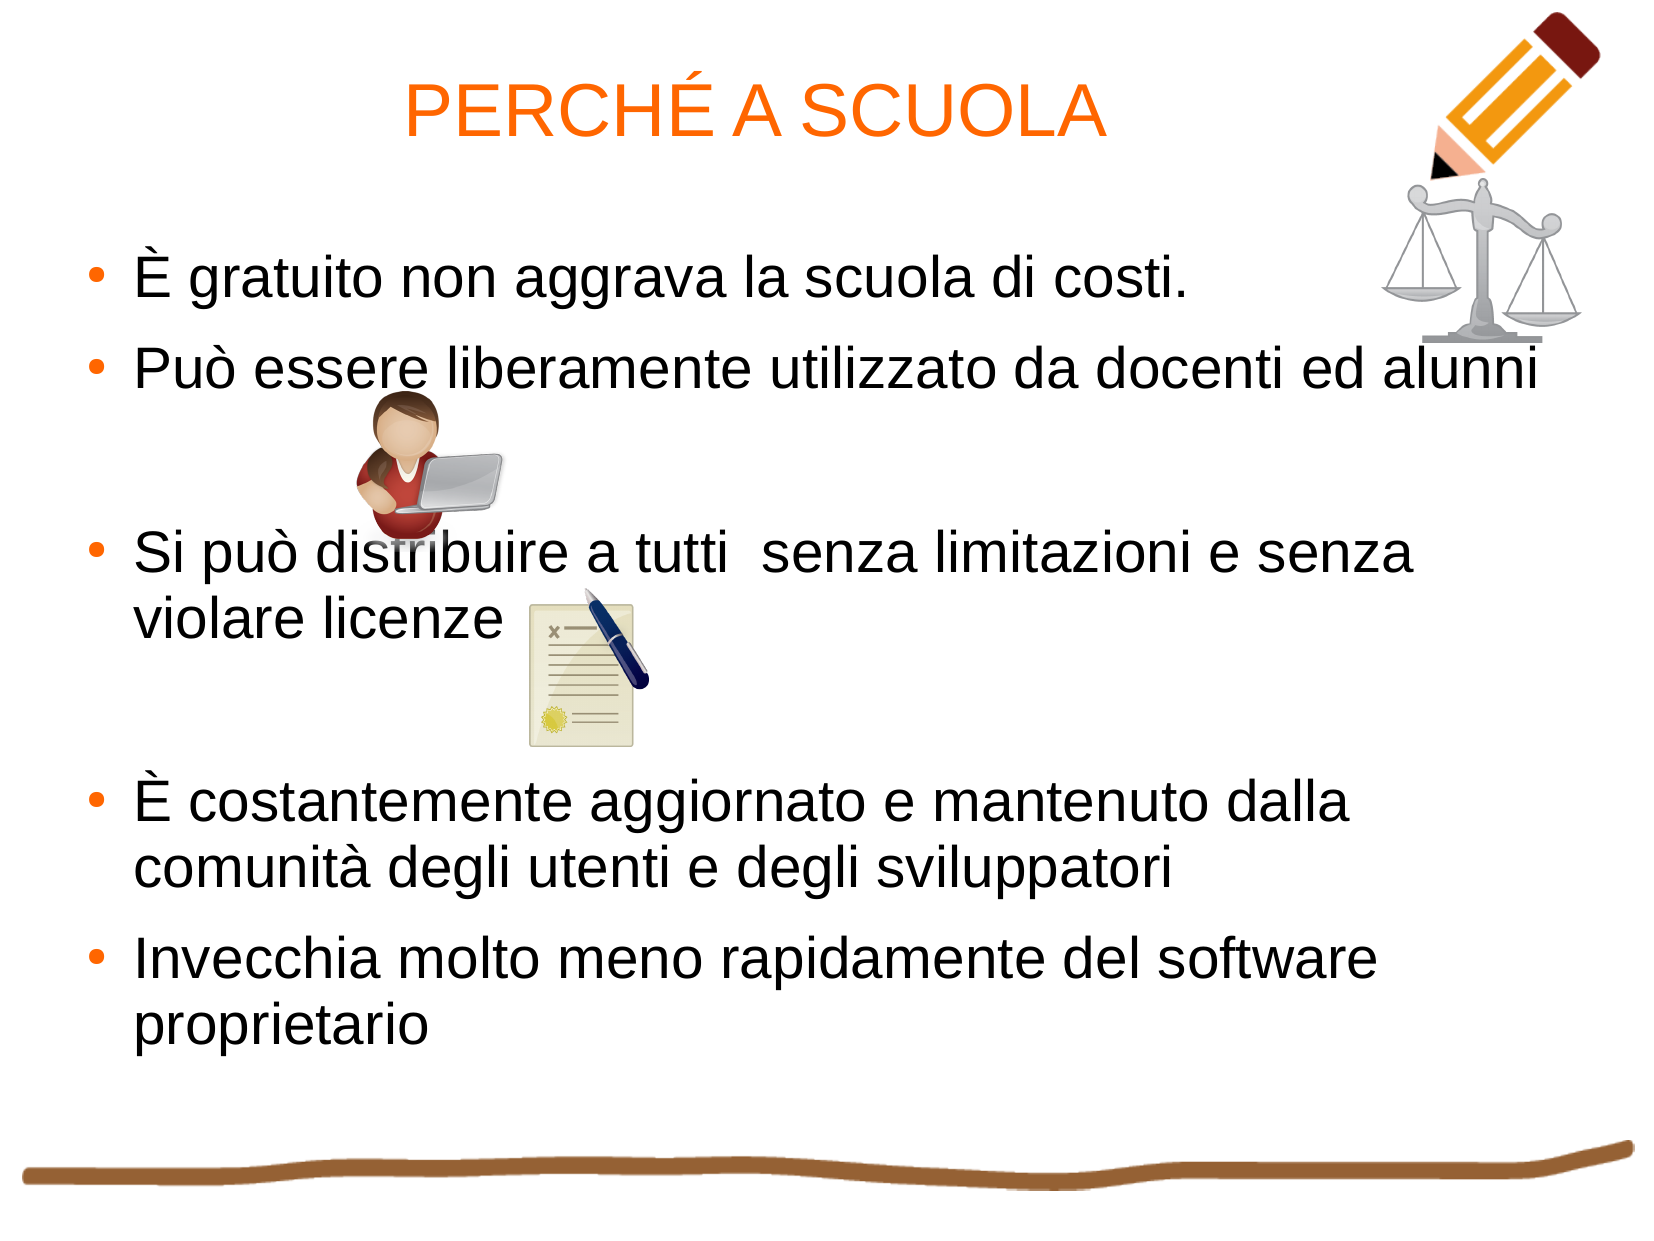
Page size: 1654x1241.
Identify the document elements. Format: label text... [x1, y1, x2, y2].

title PERCHÉ A SCUOLA [82, 49, 1430, 172]
picture [529, 588, 649, 747]
picture [1381, 12, 1601, 343]
list È gratuito non aggrava la scuola di costi. Può essere liberamente utilizzato da docenti ed alunni Si può distribuire a tutti senza limitazioni e senza violare licenze È costantemente aggiornato e mantenuto dalla comunità degli utenti e degli sviluppatori Invecchia molto meno rapidamente del software proprietario [70, 243, 1559, 1075]
picture [22, 1140, 1635, 1191]
picture [343, 381, 513, 552]
